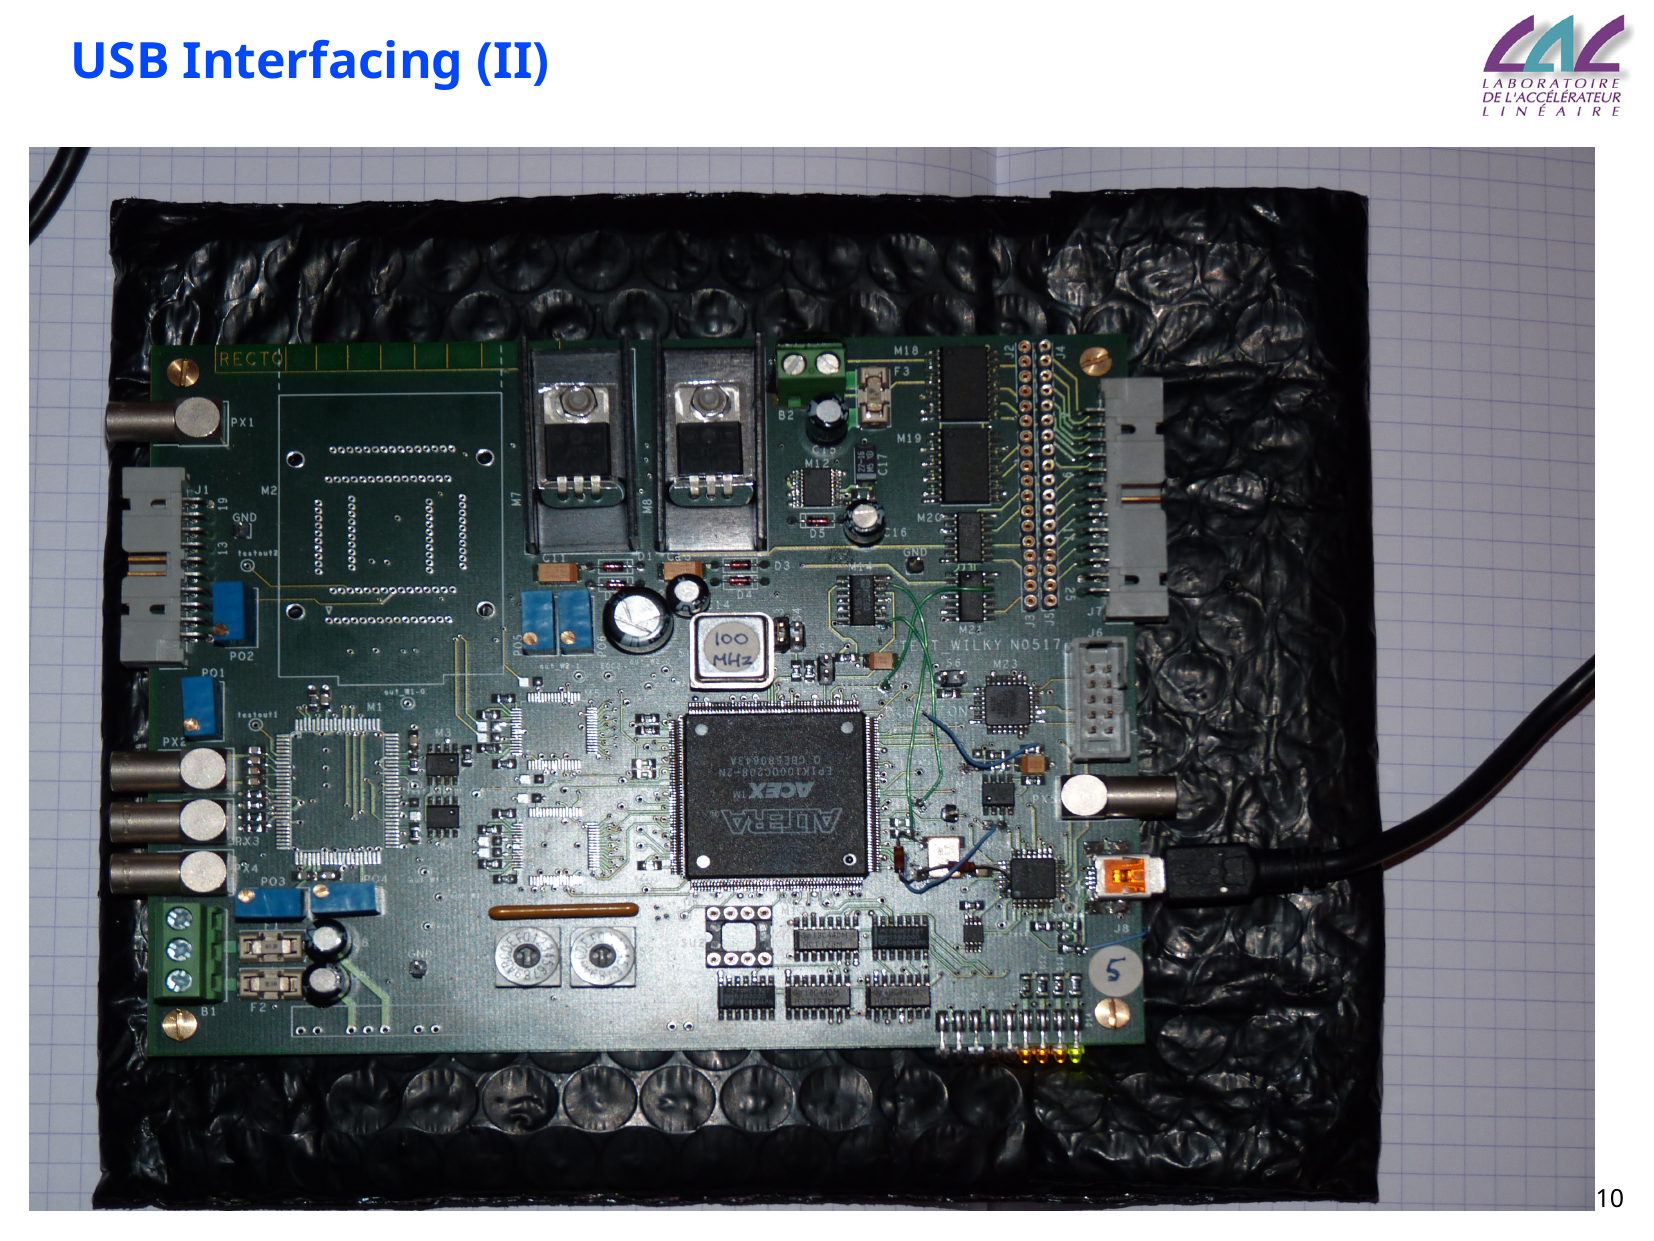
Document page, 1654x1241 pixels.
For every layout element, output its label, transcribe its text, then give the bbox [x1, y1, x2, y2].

title USB Interfacing (II) [70, 29, 1559, 89]
picture [29, 147, 1595, 1211]
picture [1475, 8, 1642, 116]
